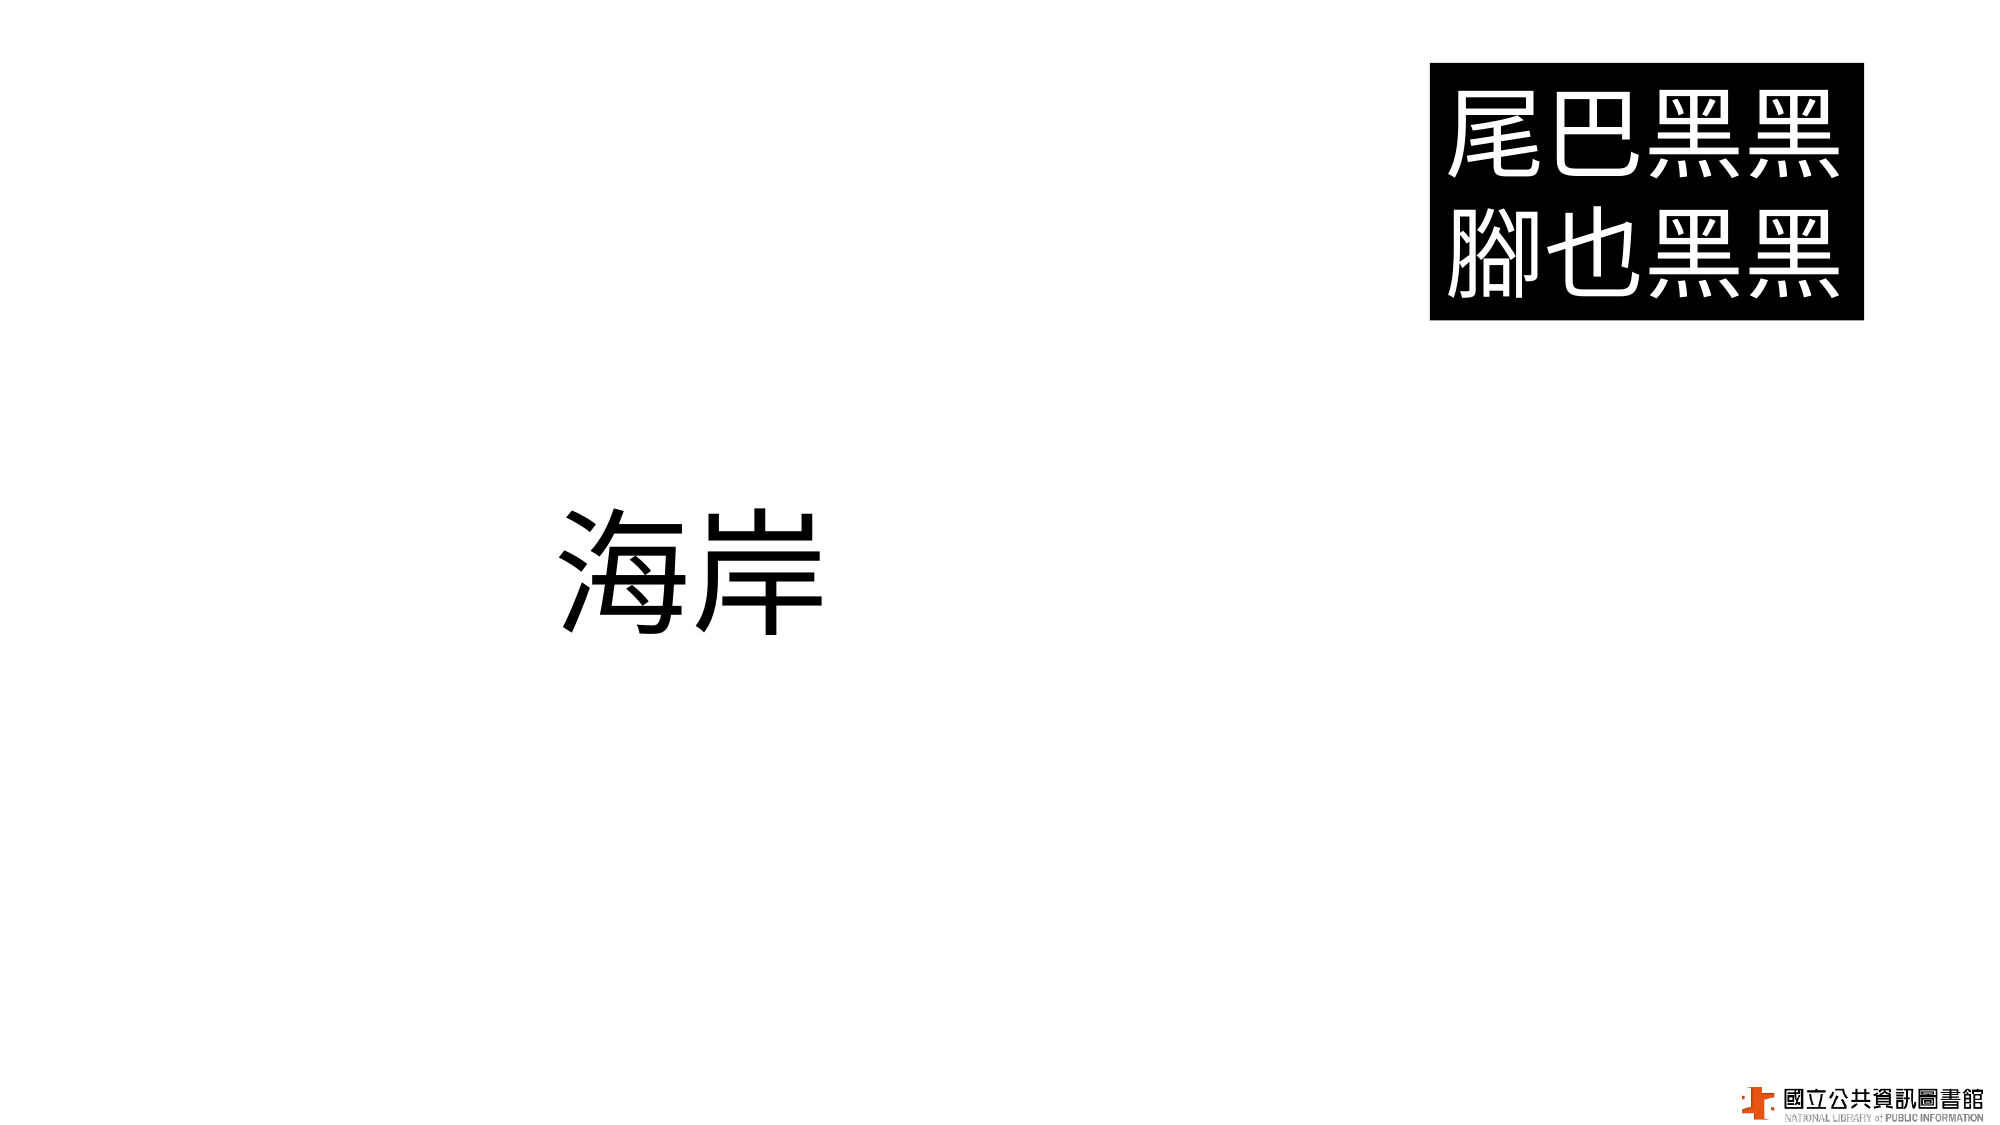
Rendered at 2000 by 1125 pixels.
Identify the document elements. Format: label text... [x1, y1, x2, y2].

text_box 尾巴黑黑 腳也黑黑 [1429, 62, 1865, 321]
text_box 海岸 [539, 479, 848, 662]
